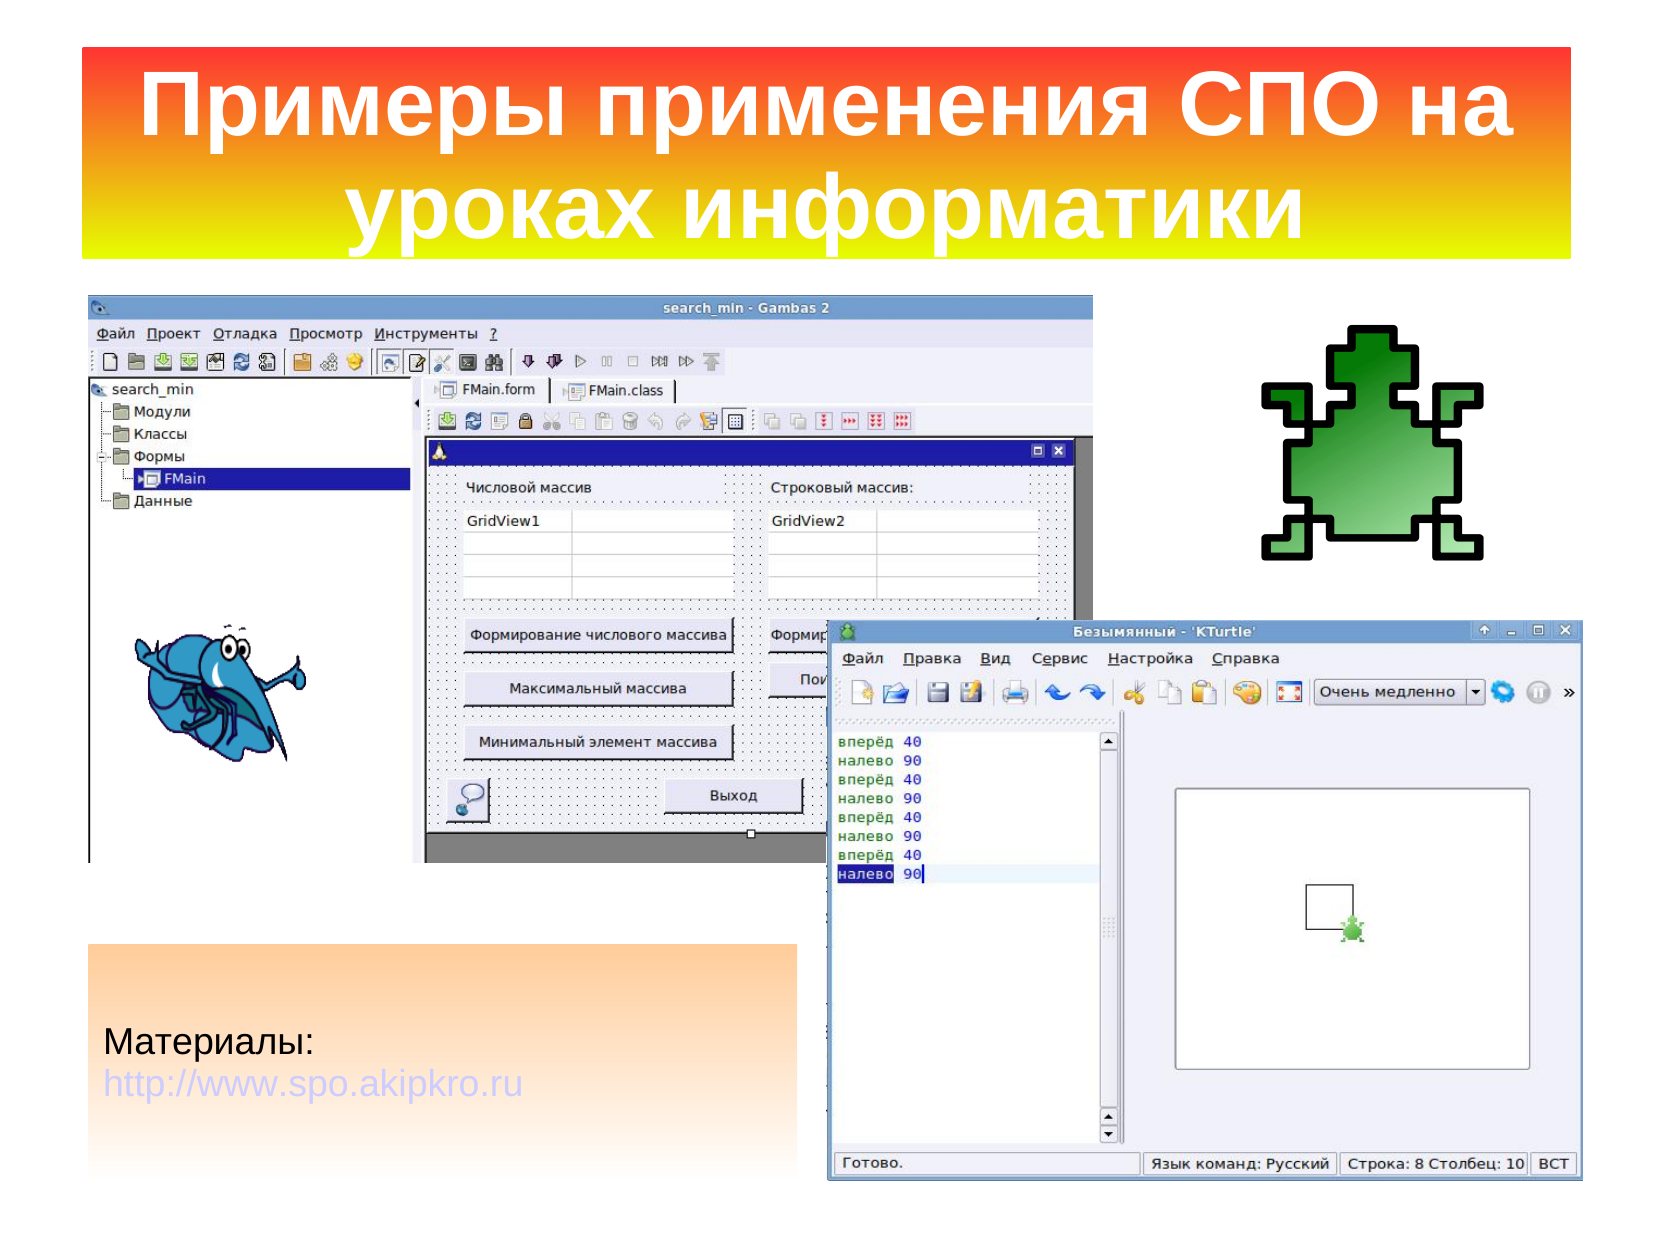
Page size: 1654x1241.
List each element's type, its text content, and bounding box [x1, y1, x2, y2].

text_box Материалы: http://www.spo.akipkro.ru [88, 944, 798, 1181]
title Примеры применения СПО на уроках информатики [82, 47, 1571, 259]
picture [88, 295, 1583, 1181]
picture [1240, 324, 1506, 561]
